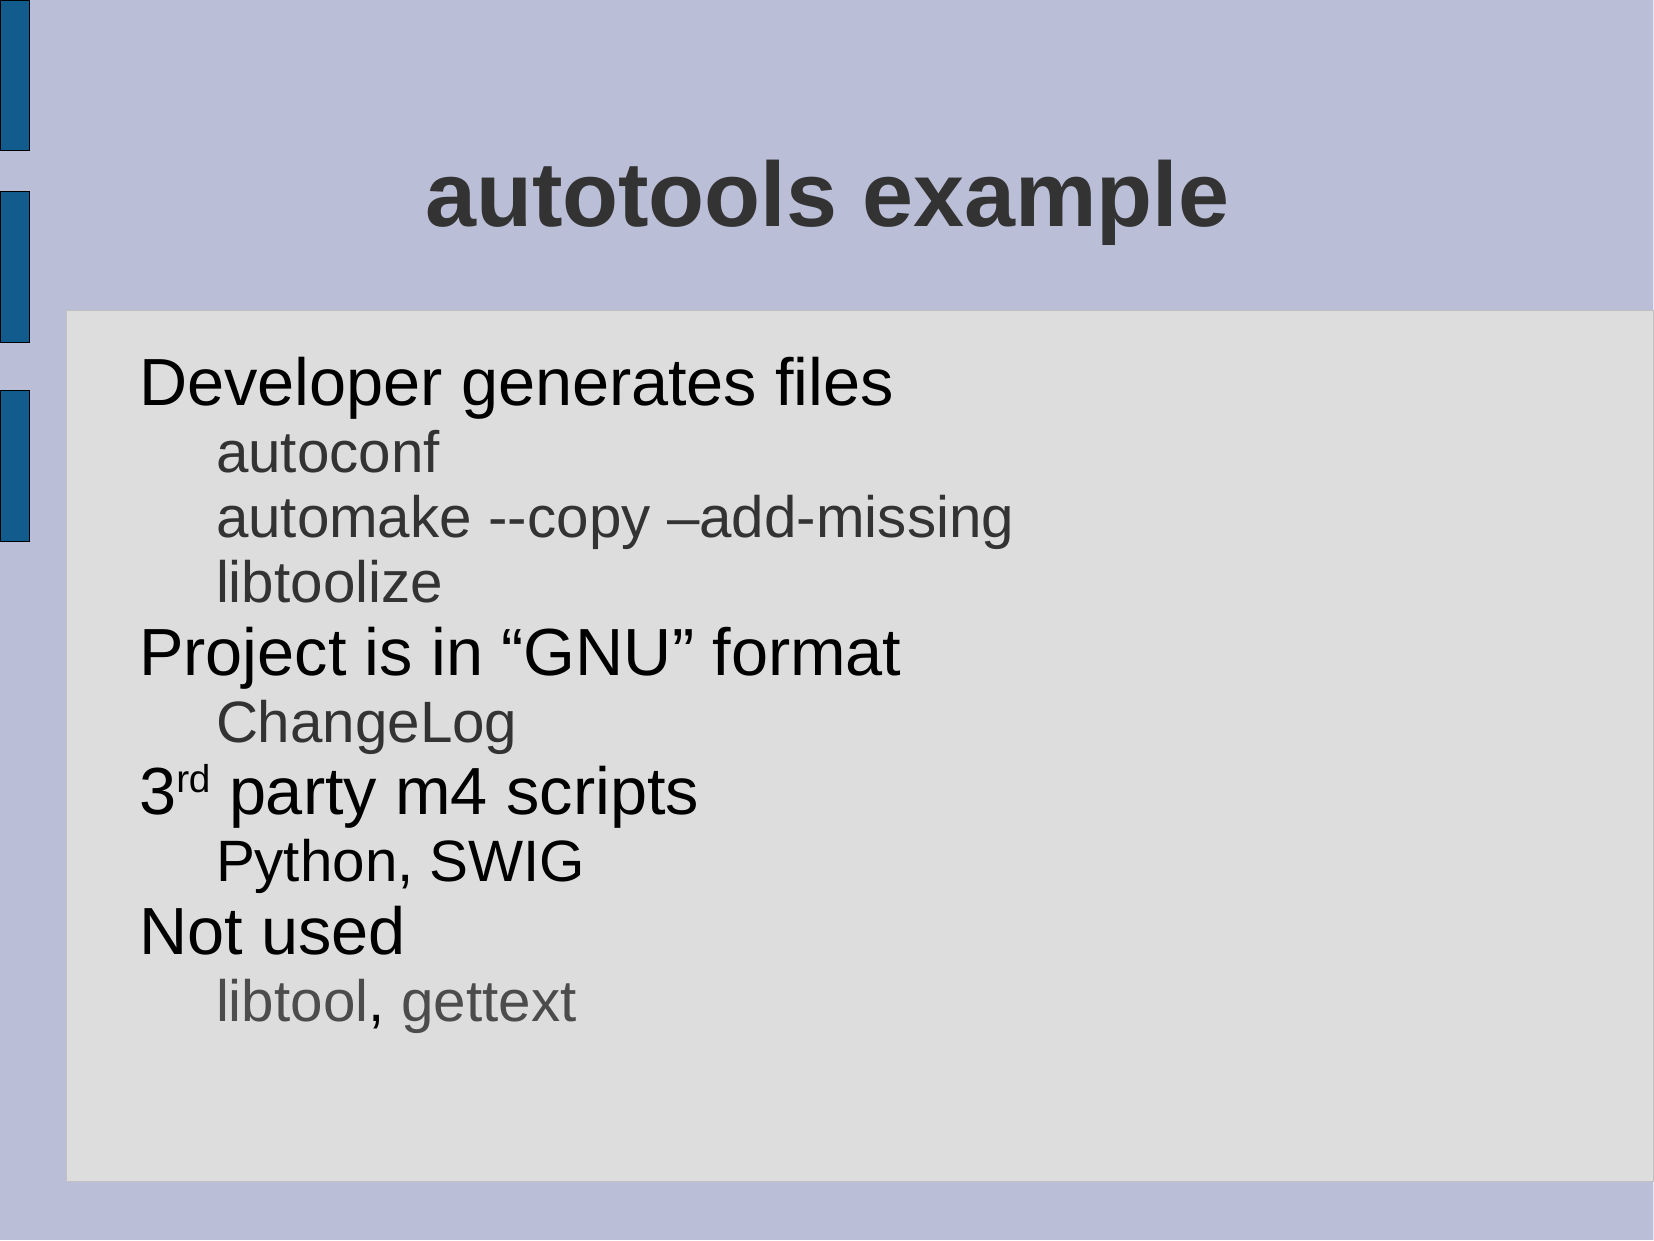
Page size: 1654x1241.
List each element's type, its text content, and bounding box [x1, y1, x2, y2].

title autotools example [121, 98, 1534, 291]
list Developer generates files autoconf automake --copy –add-missing libtoolize Project is in “GNU” format ChangeLog 3rd party m4 scripts Python, SWIG Not used libtool, gettext [121, 344, 1534, 1112]
